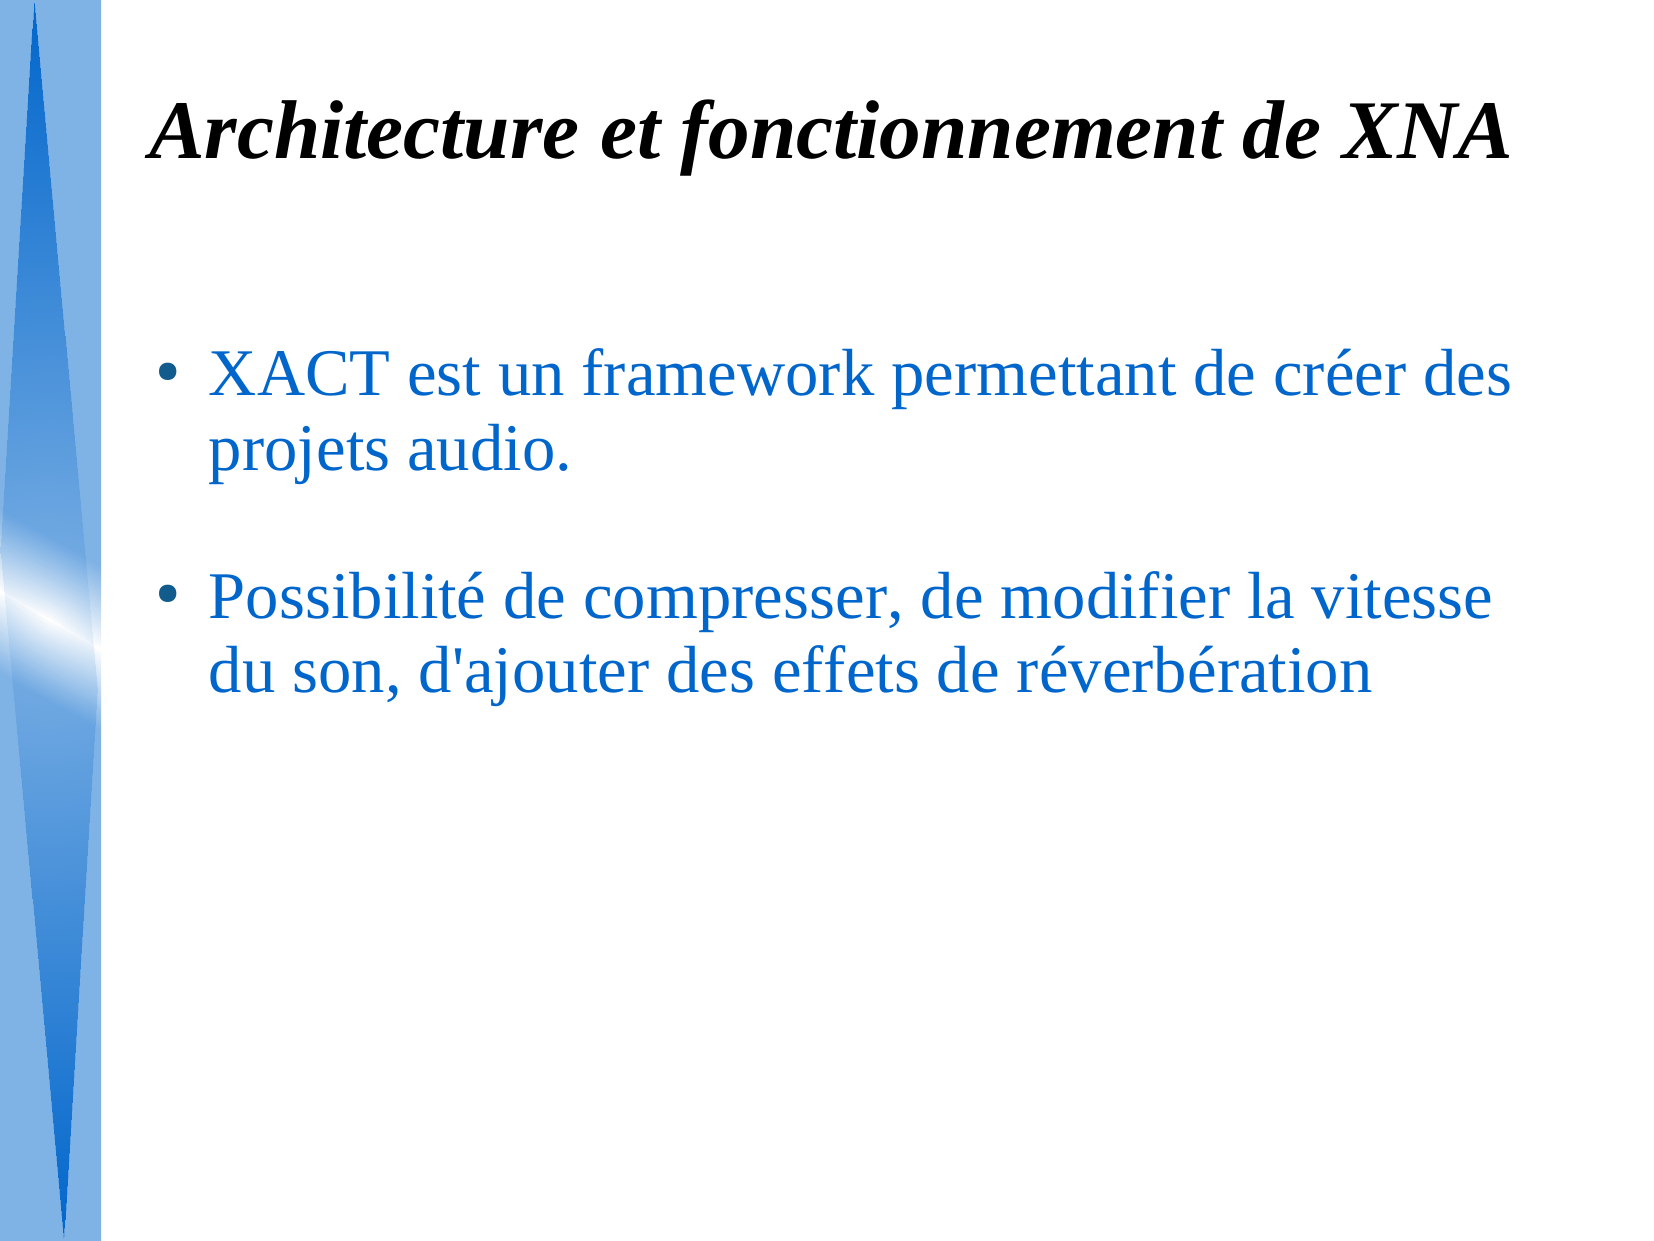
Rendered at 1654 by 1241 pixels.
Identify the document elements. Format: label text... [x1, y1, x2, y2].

title Architecture et fonctionnement de XNA [138, 84, 1527, 177]
list XACT est un framework permettant de créer des projets audio. Possibilité de compresser, de modifier la vitesse du son, d'ajouter des effets de réverbération [138, 336, 1527, 1141]
